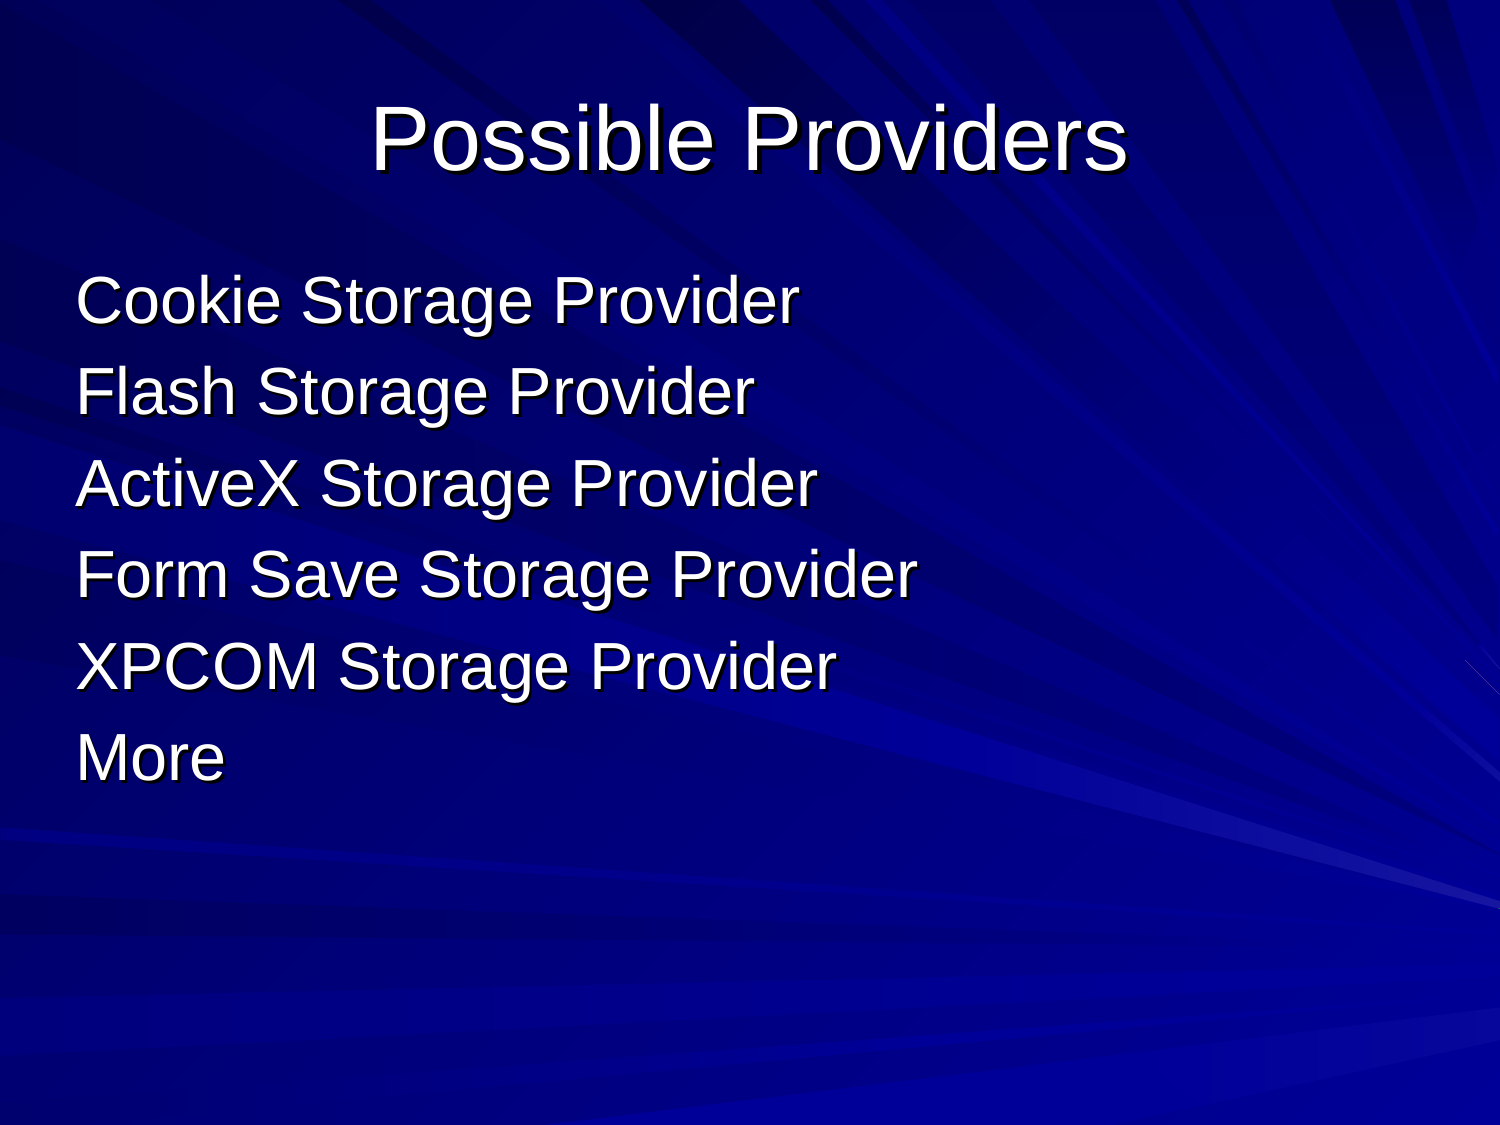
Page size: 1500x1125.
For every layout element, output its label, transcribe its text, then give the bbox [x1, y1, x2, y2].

list Cookie Storage Provider Flash Storage Provider ActiveX Storage Provider Form Save Storage Provider XPCOM Storage Provider More [75, 263, 1425, 1006]
title Possible Providers [75, 51, 1425, 226]
